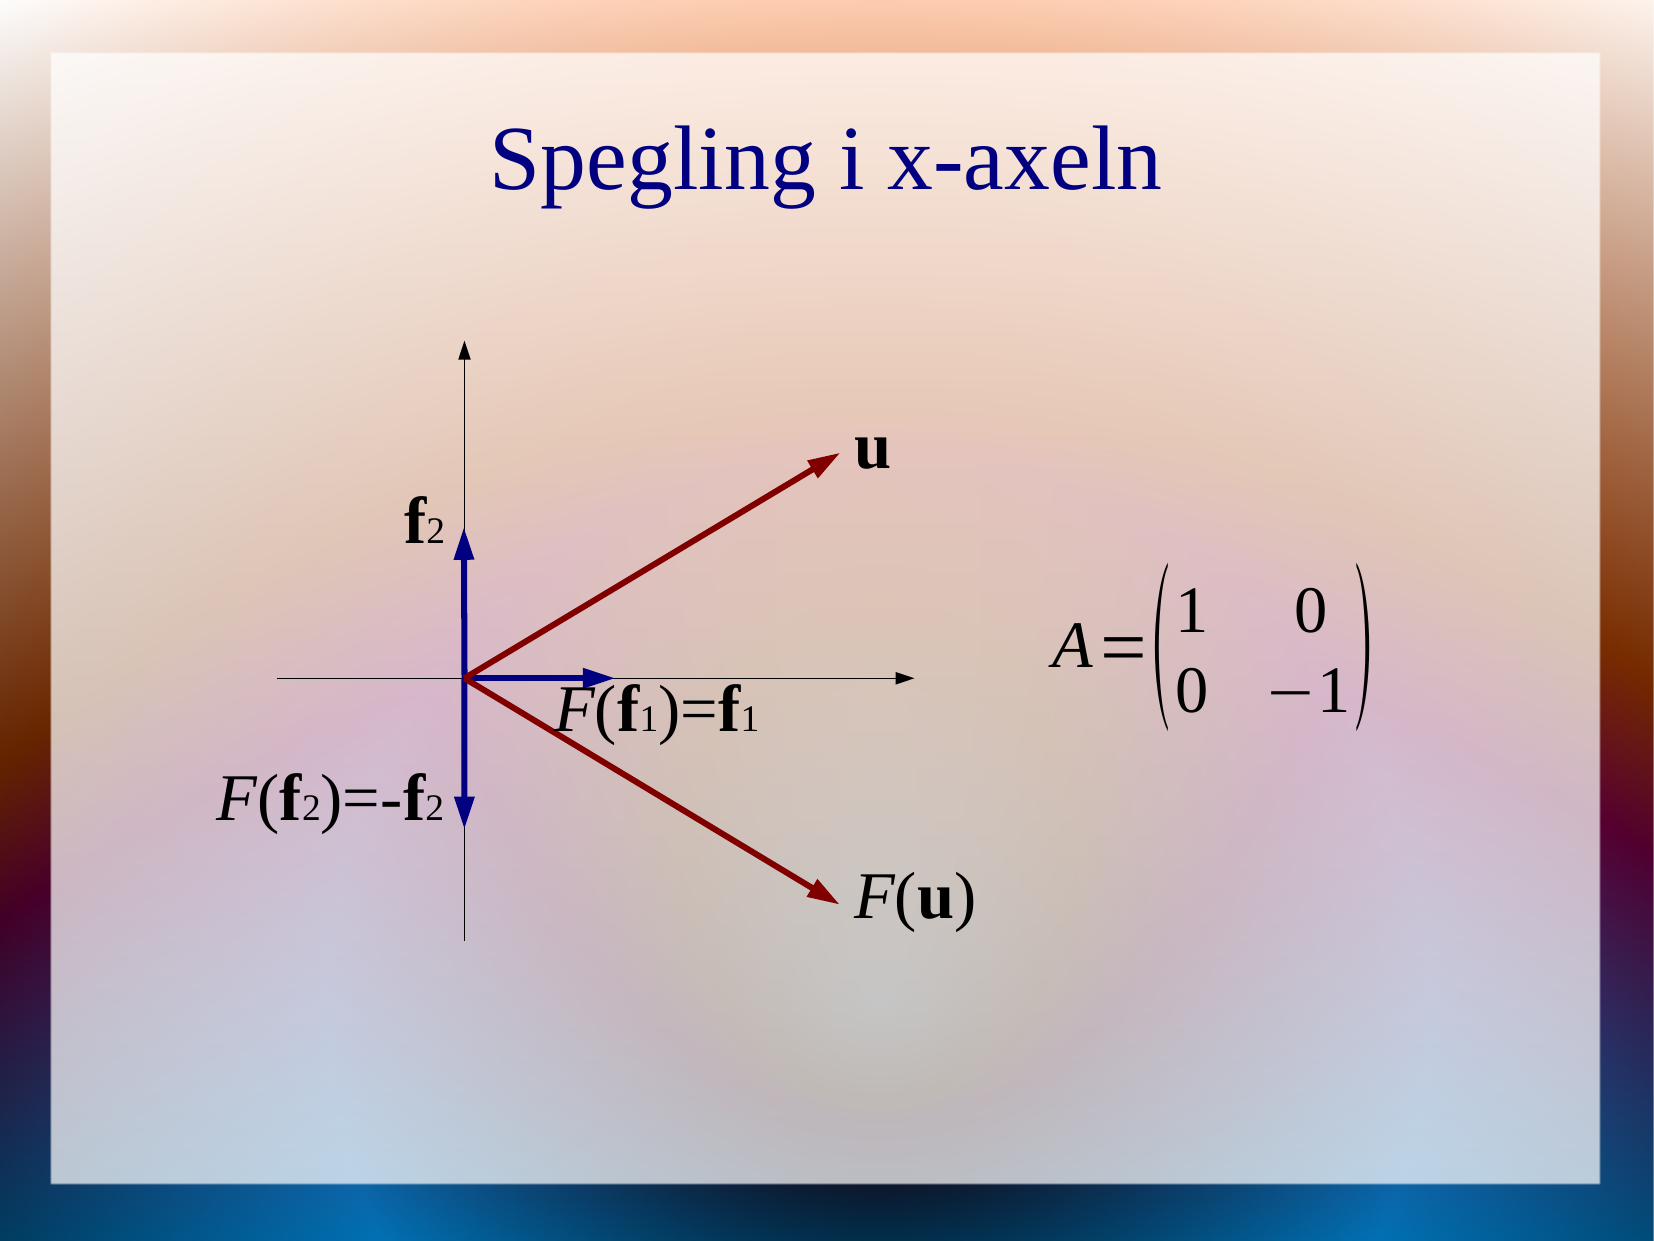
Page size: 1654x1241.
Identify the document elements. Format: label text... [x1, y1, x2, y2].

picture [0, 0, 1654, 1241]
text_box F(f2)=-f2 [201, 753, 459, 843]
text_box F(f1)=f1 [539, 664, 775, 754]
text_box f2 [389, 476, 461, 566]
text_box F(u) [839, 851, 992, 941]
text_box u [839, 401, 907, 491]
title Spegling i x-axeln [82, 55, 1571, 263]
chart [1039, 559, 1381, 735]
